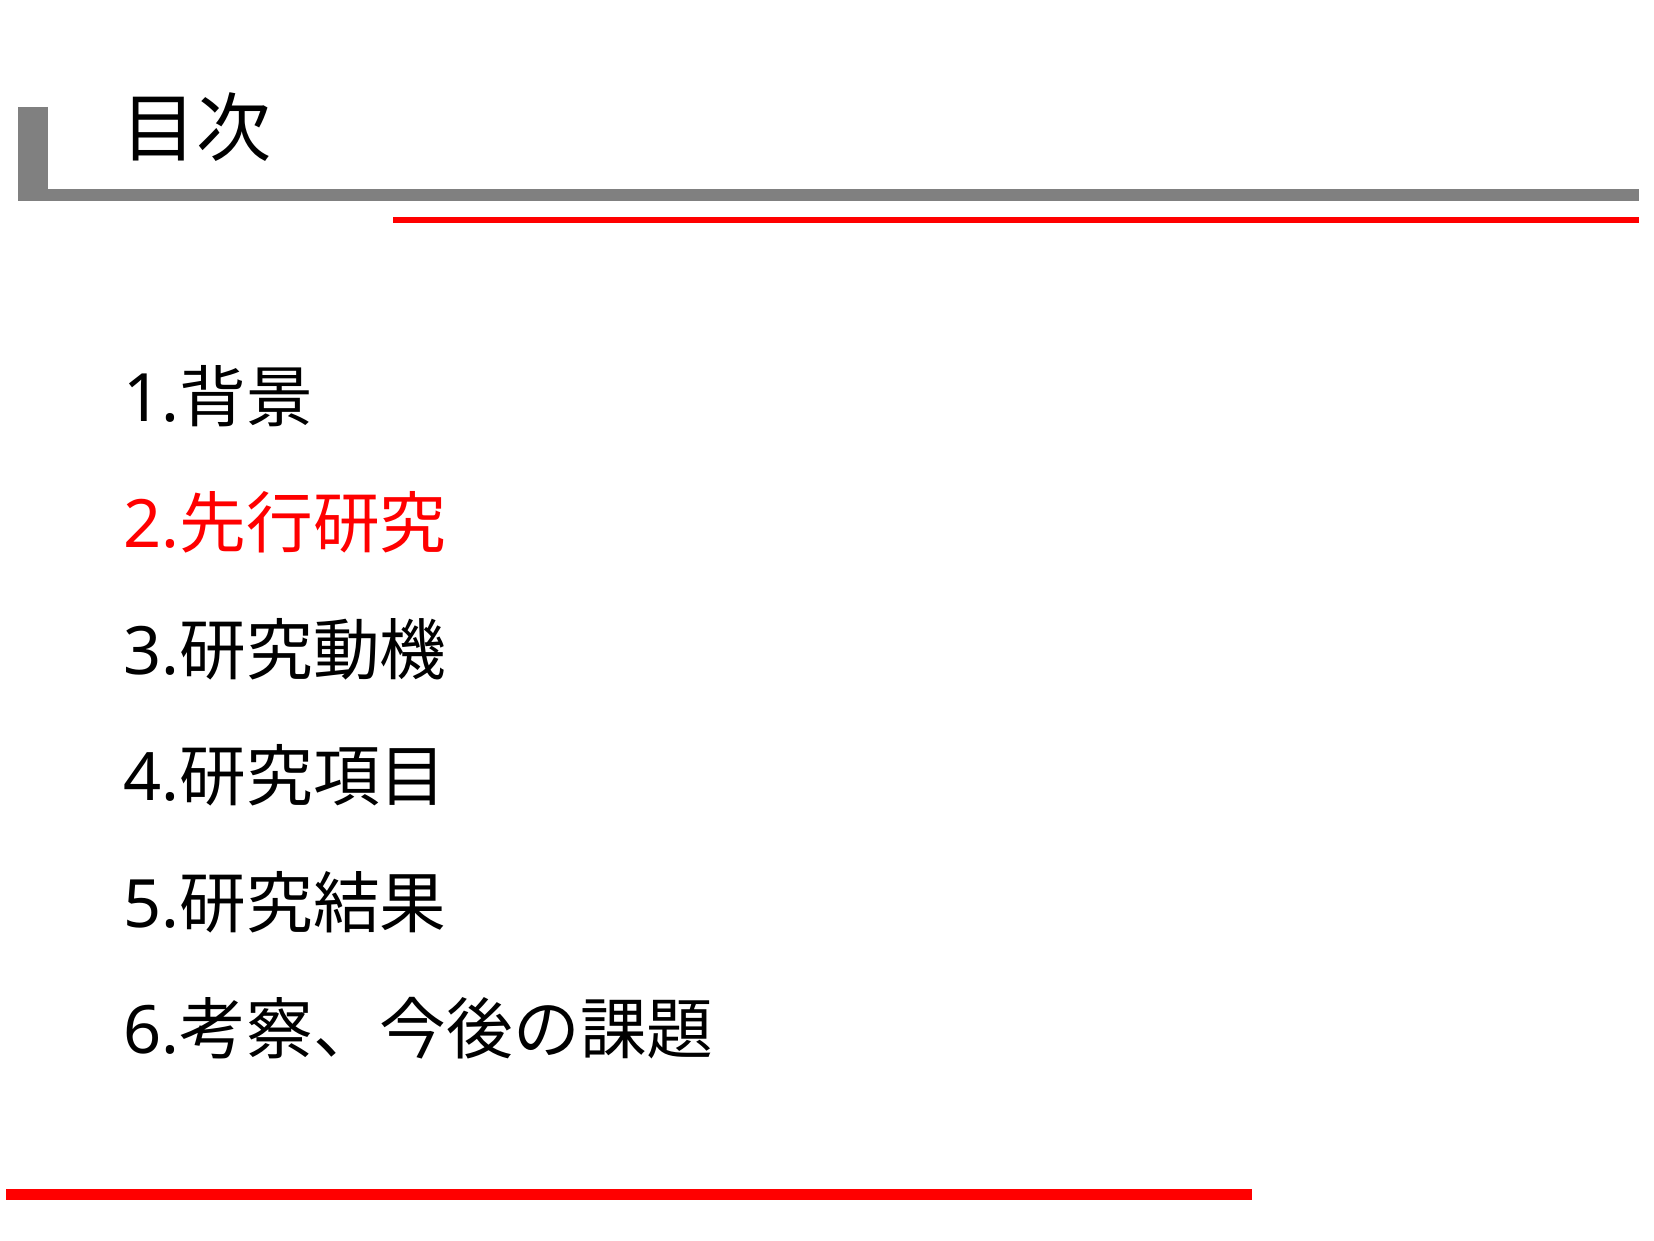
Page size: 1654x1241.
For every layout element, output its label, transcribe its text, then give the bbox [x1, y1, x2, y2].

title 目次 [121, 18, 1534, 226]
list 1.背景 2.先行研究 3.研究動機 4.研究項目 5.研究結果 6.考察、今後の課題 [123, 343, 1536, 1211]
